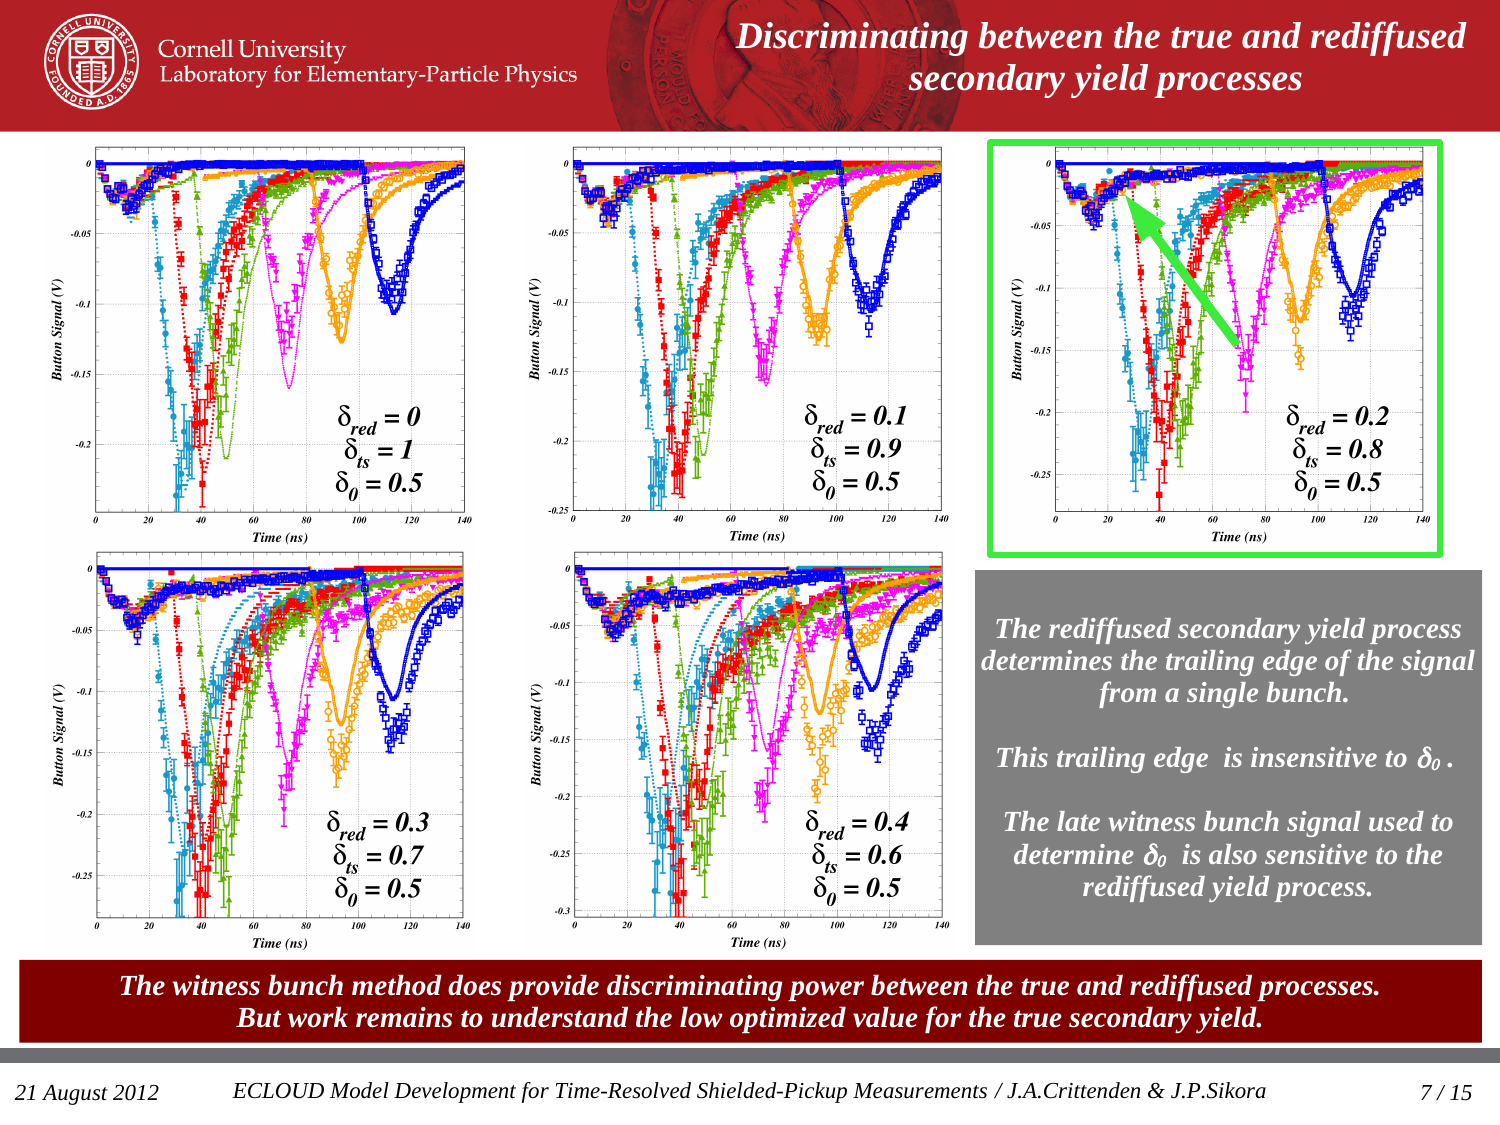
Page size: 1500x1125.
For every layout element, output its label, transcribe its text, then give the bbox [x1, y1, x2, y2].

text_box The rediffused secondary yield process determines the trailing edge of the signal from a single bunch. This trailing edge is insensitive to d0 . The late witness bunch signal used to determine d0 is also sensitive to the rediffused yield process. [975, 570, 1483, 946]
picture [0, 0, 712, 132]
picture [45, 142, 474, 953]
picture [1005, 146, 1434, 548]
text_box The witness bunch method does provide discriminating power between the true and rediffused processes. But work remains to understand the low optimized value for the true secondary yield. [19, 959, 1482, 1043]
text_box Discriminating between the true and rediffused secondary yield processes [712, 0, 1500, 136]
picture [525, 142, 954, 953]
